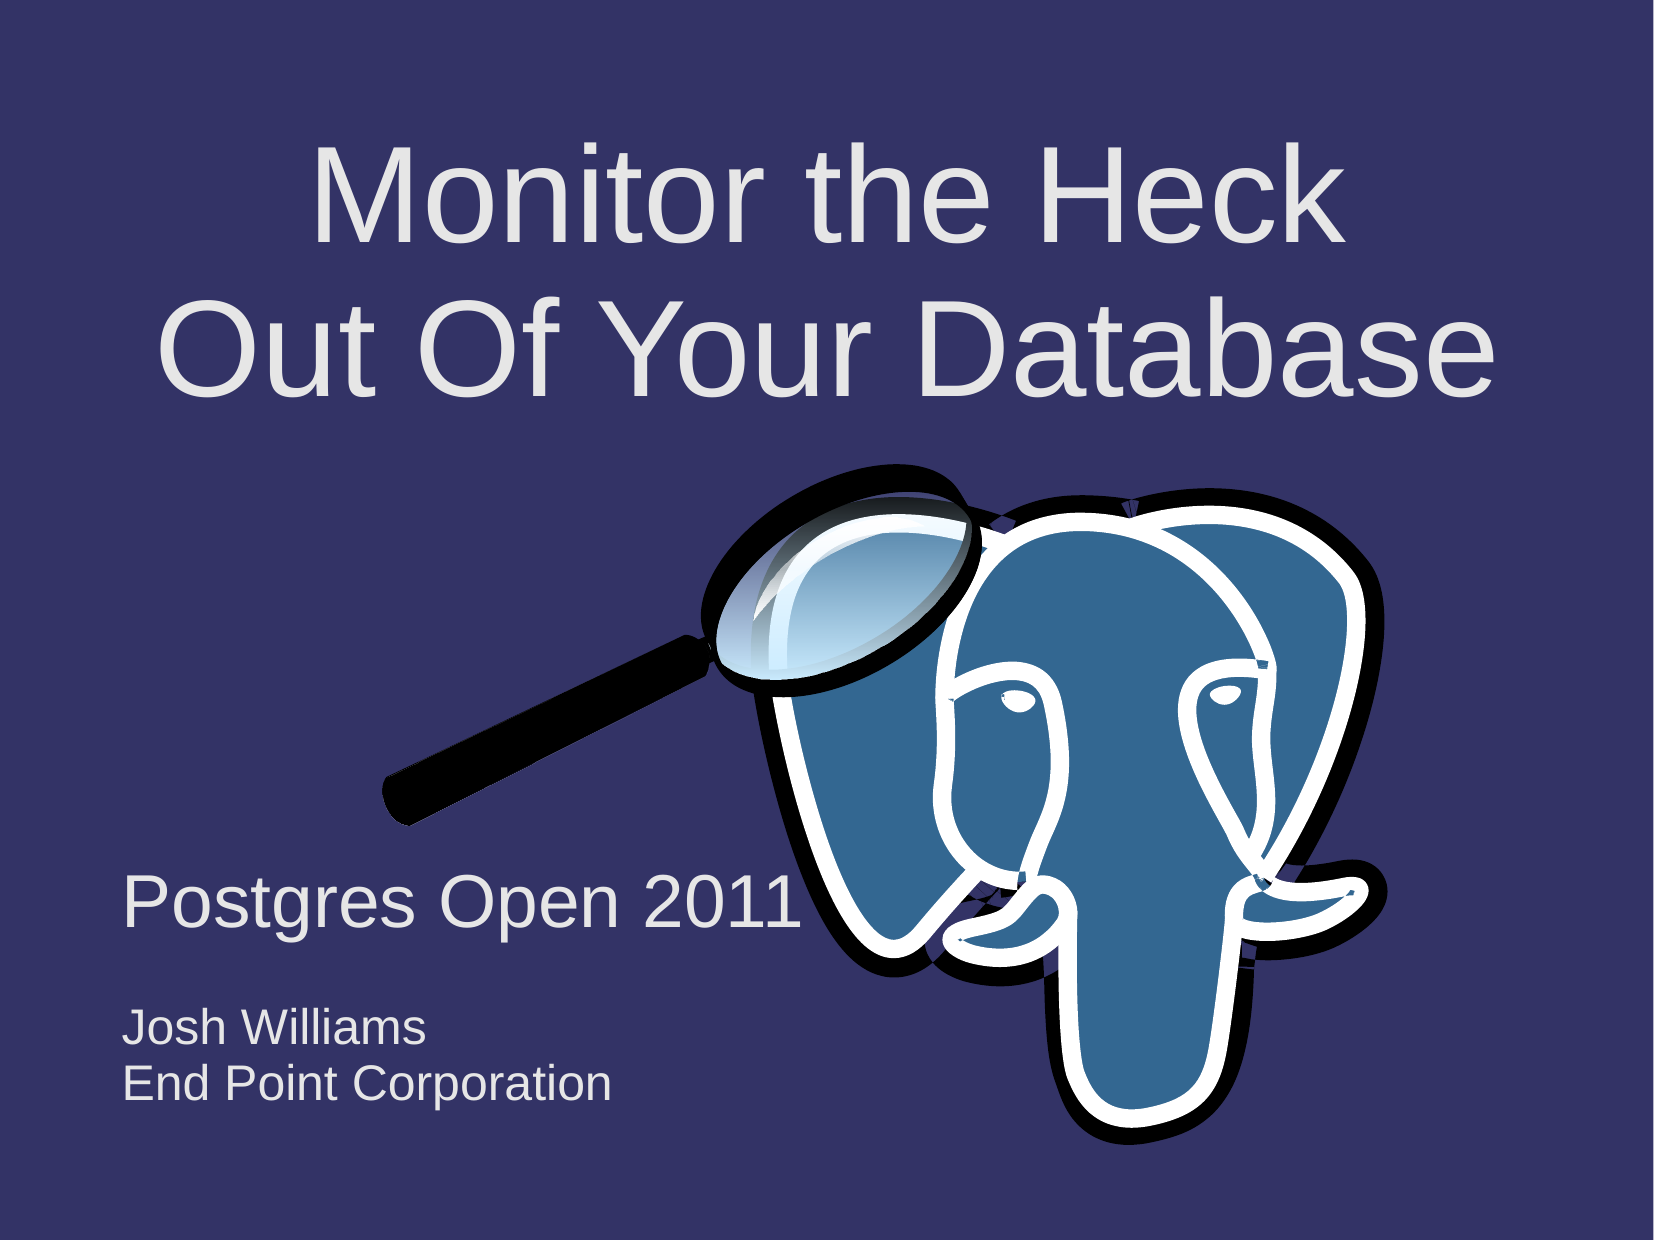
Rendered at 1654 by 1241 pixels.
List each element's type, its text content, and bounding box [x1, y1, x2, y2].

picture [382, 464, 1388, 1145]
text_box Monitor the Heck Out Of Your Database [121, 19, 1534, 526]
text_box Postgres Open 2011 Josh Williams End Point Corporation [121, 787, 1088, 1184]
